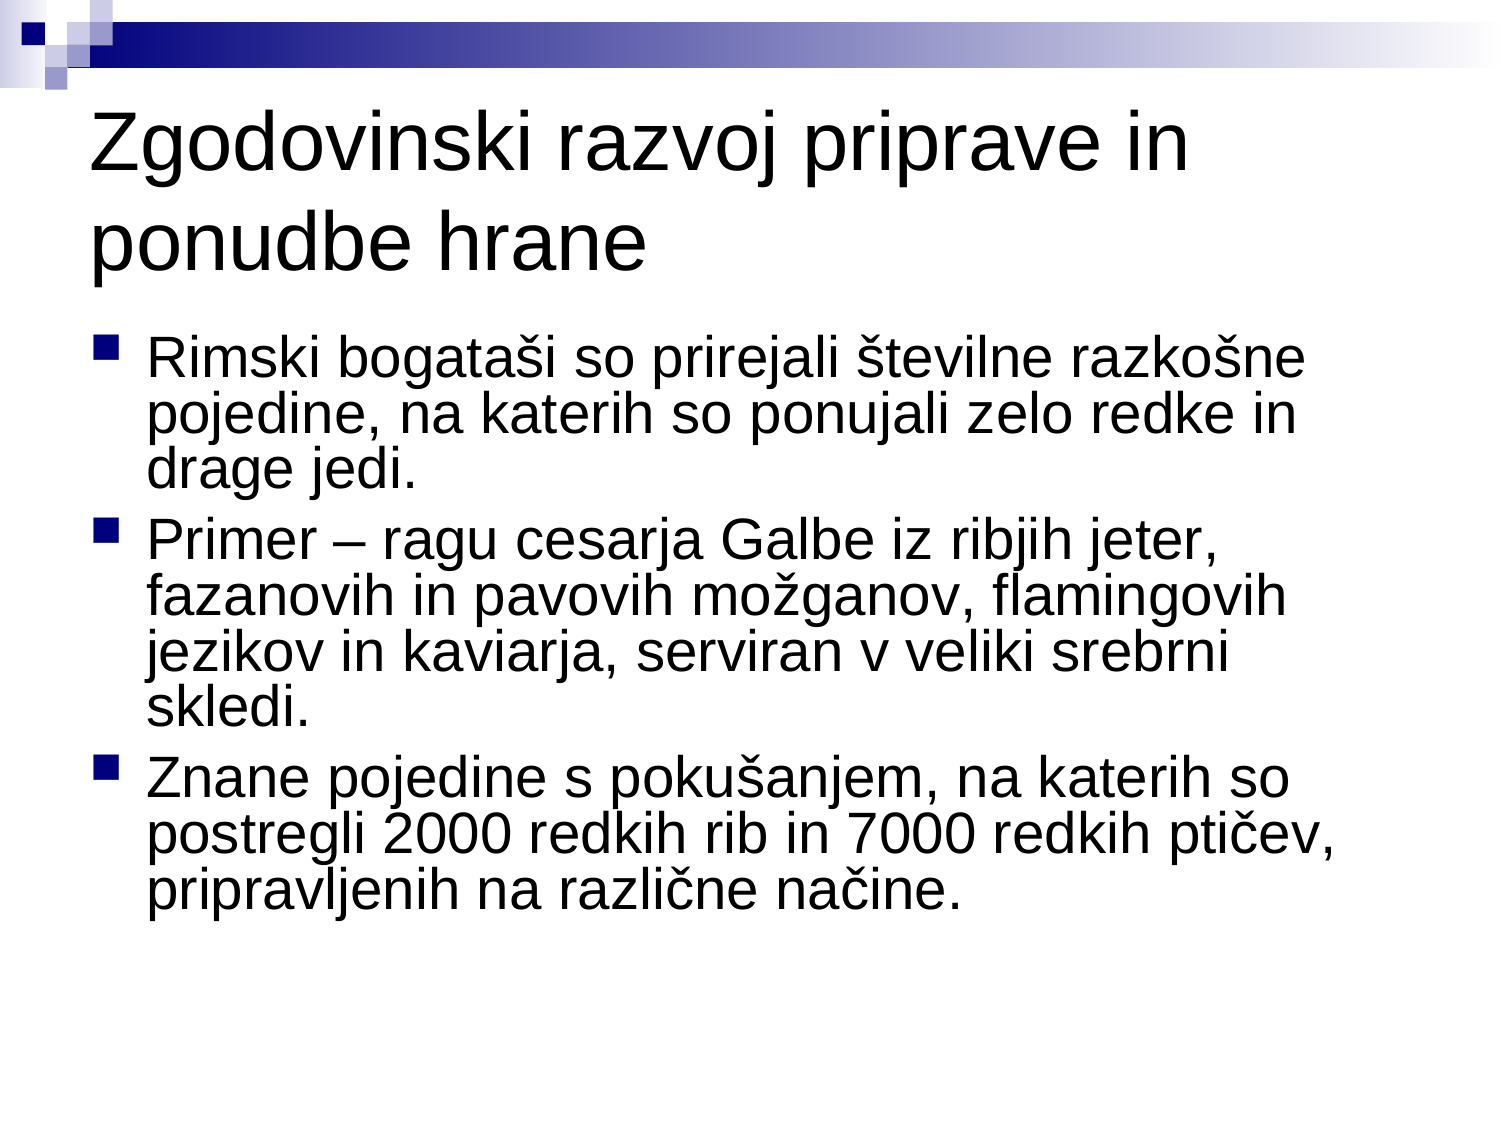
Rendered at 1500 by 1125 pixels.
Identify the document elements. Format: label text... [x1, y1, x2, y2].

title Zgodovinski razvoj priprave in ponudbe hrane [75, 75, 1426, 301]
list Rimski bogataši so prirejali številne razkošne pojedine, na katerih so ponujali zelo redke in drage jedi. Primer – ragu cesarja Galbe iz ribjih jeter, fazanovih in pavovih možganov, flamingovih jezikov in kaviarja, serviran v veliki srebrni skledi. Znane pojedine s pokušanjem, na katerih so postregli 2000 redkih rib in 7000 redkih ptičev, pripravljenih na različne načine. [75, 324, 1426, 1000]
